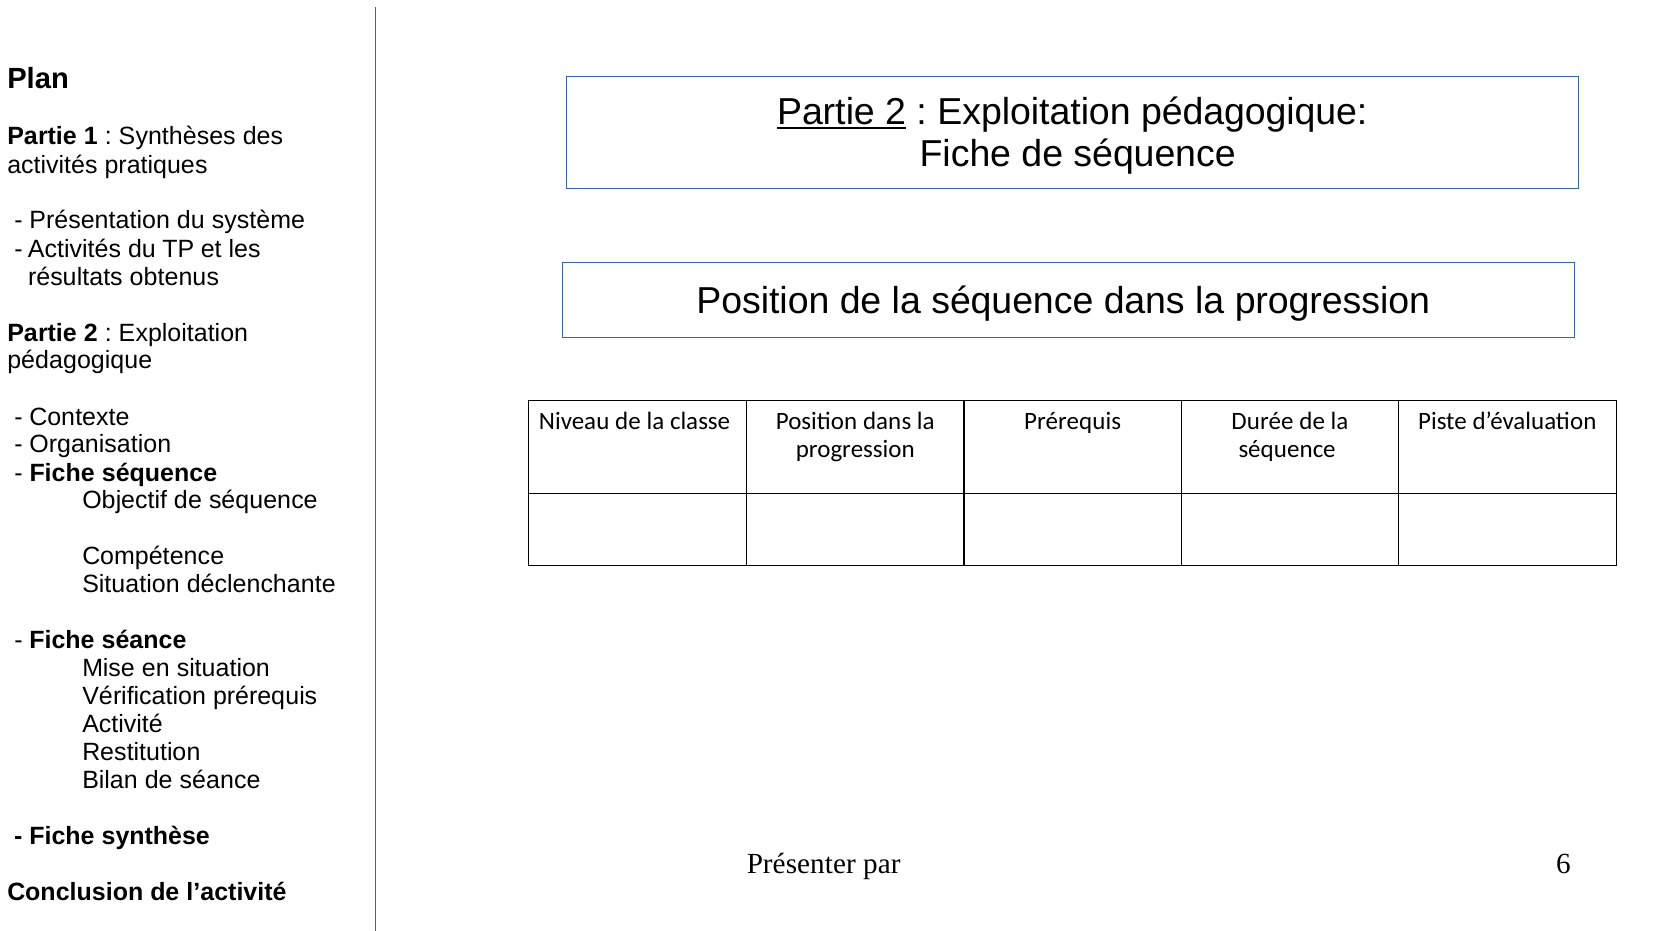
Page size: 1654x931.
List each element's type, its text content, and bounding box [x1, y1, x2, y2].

table_header Durée de la séquence [1182, 401, 1398, 493]
table_header Piste d’évaluation [1399, 401, 1616, 493]
table_cell [529, 494, 746, 565]
table_cell [747, 494, 963, 565]
table_cell [1182, 494, 1398, 565]
table_cell [965, 494, 1181, 565]
table_header Niveau de la classe [529, 401, 746, 493]
text_box Partie 2 : Exploitation pédagogique: Fiche de séquence [566, 76, 1579, 189]
table_header Prérequis [965, 401, 1181, 493]
text_box Position de la séquence dans la progression [562, 262, 1575, 338]
table_header Position dans la progression [747, 401, 963, 493]
title Plan Partie 1 : Synthèses des activités pratiques - Présentation du système - Activités du TP et les résultats obtenus Partie 2 : Exploitation pédagogique - Contexte - Organisation - Fiche séquence Objectif de séquence Compétence Situation déclenchante - Fiche séance Mise en situation Vérification prérequis Activité Restitution Bilan de séance - Fiche synthèse Conclusion de l’activité [7, 3, 338, 928]
table_cell [1399, 494, 1616, 565]
